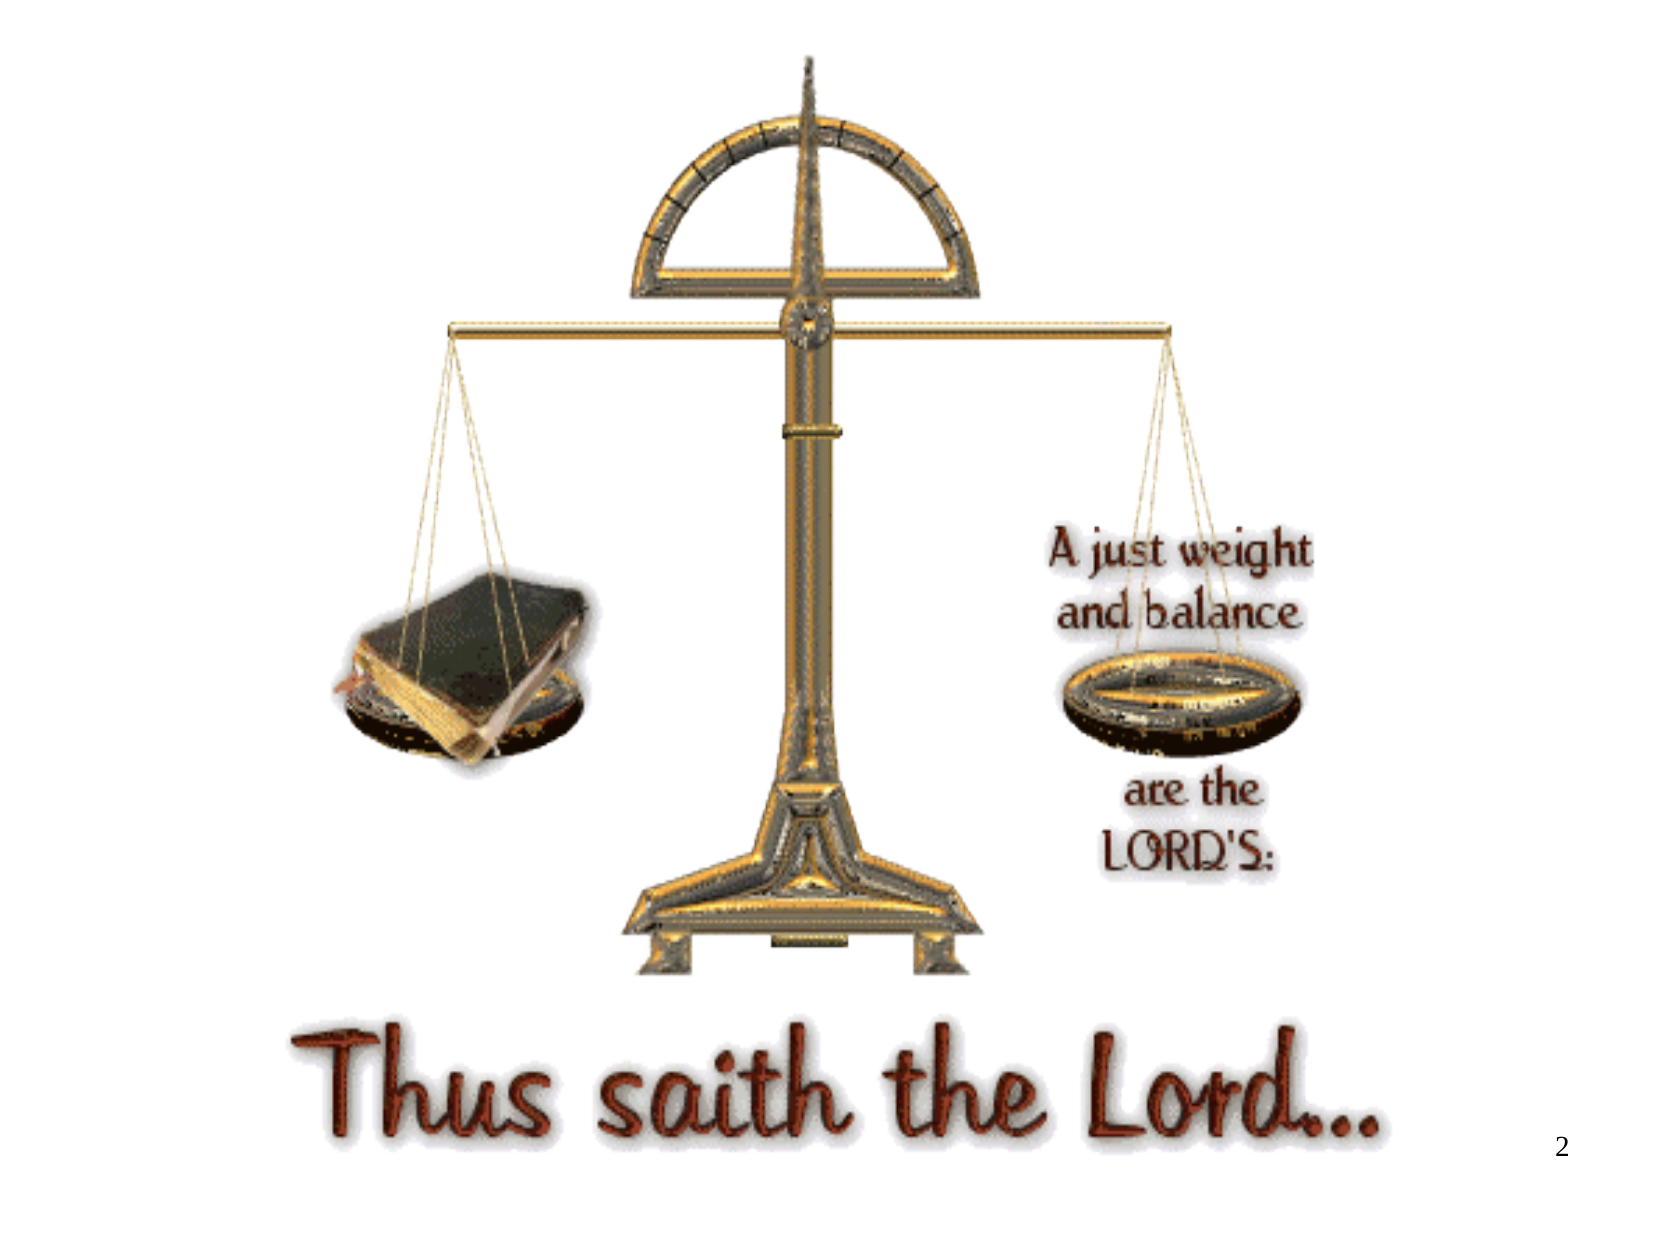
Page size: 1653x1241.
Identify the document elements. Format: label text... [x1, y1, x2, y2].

text_box <number> [1185, 1130, 1571, 1216]
picture [0, 0, 1653, 1241]
